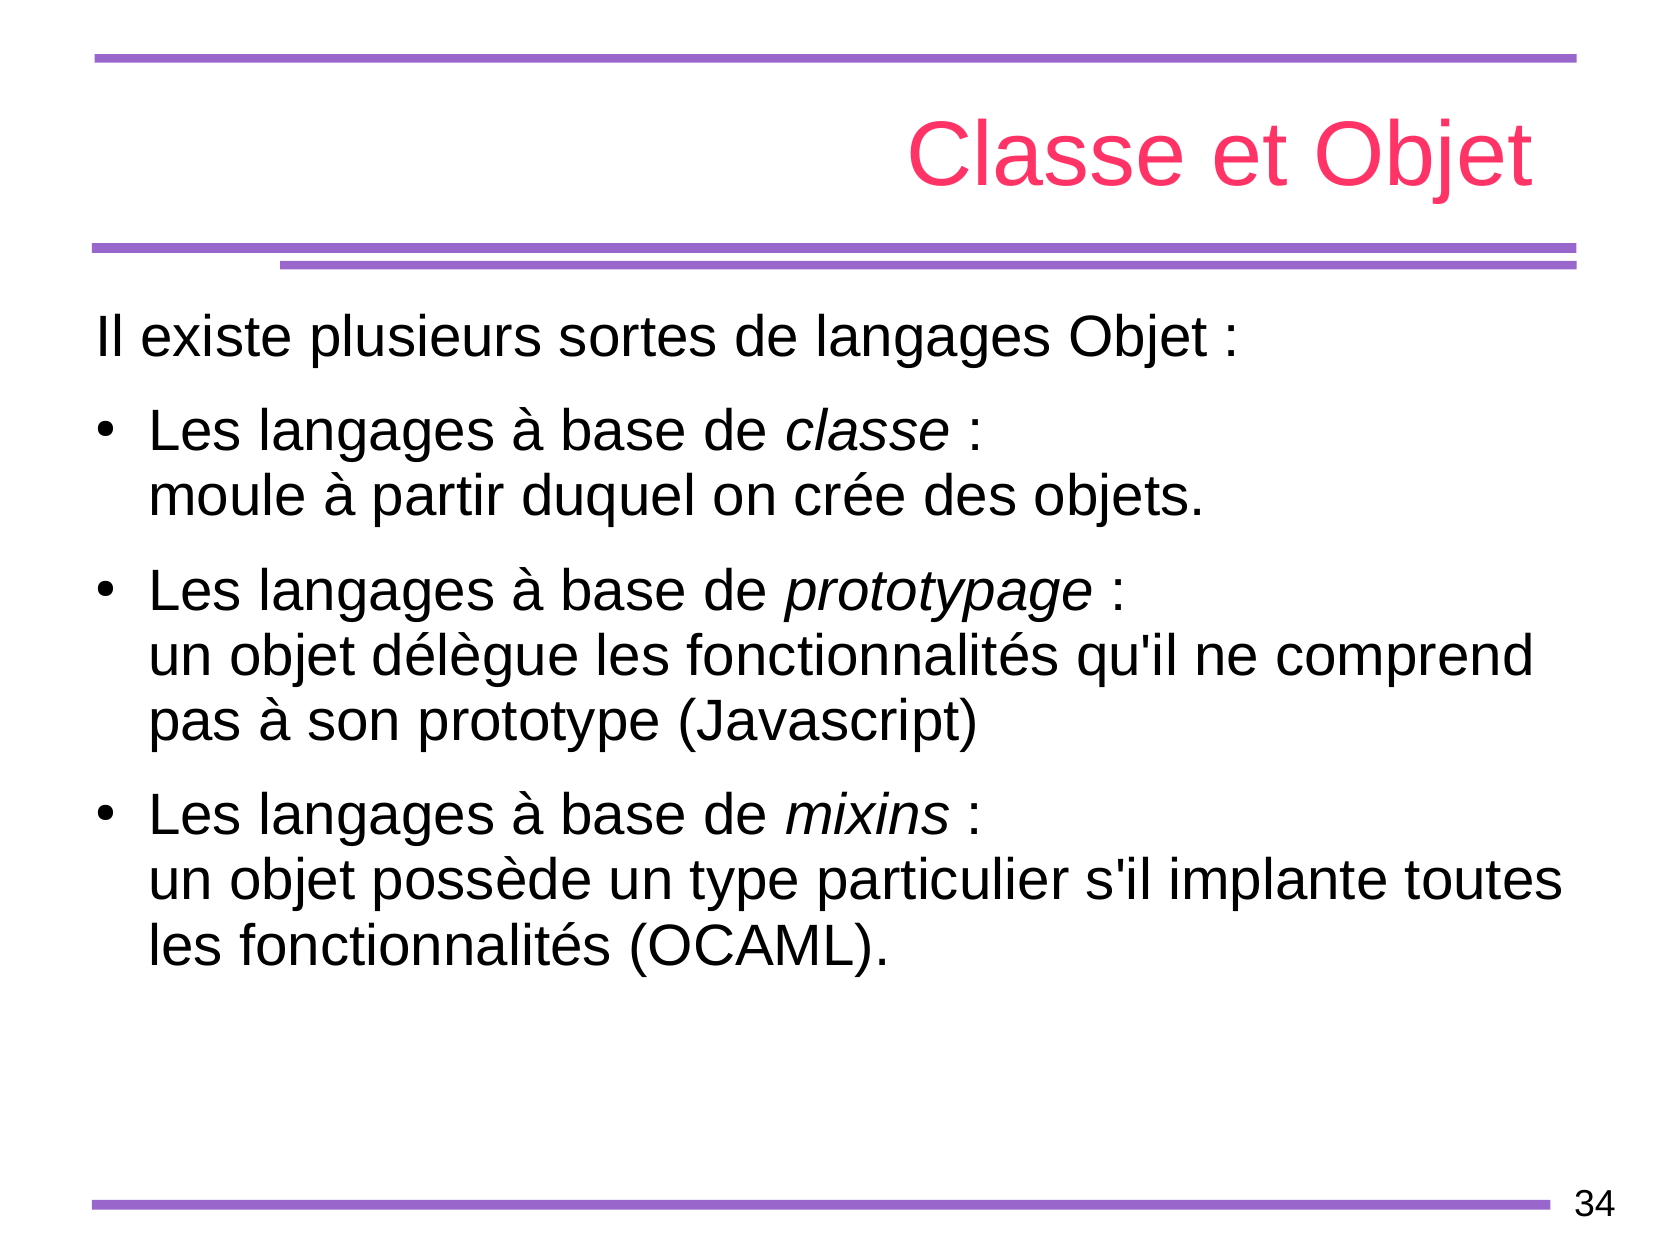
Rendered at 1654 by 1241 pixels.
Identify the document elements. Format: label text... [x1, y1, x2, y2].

list Il existe plusieurs sortes de langages Objet : Les langages à base de classe : moule à partir duquel on crée des objets. Les langages à base de prototypage : un objet délègue les fonctionnalités qu'il ne comprend pas à son prototype (Javascript) Les langages à base de mixins : un objet possède un type particulier s'il implante toutes les fonctionnalités (OCAML). [77, 303, 1577, 1087]
title Classe et Objet [121, 49, 1534, 257]
